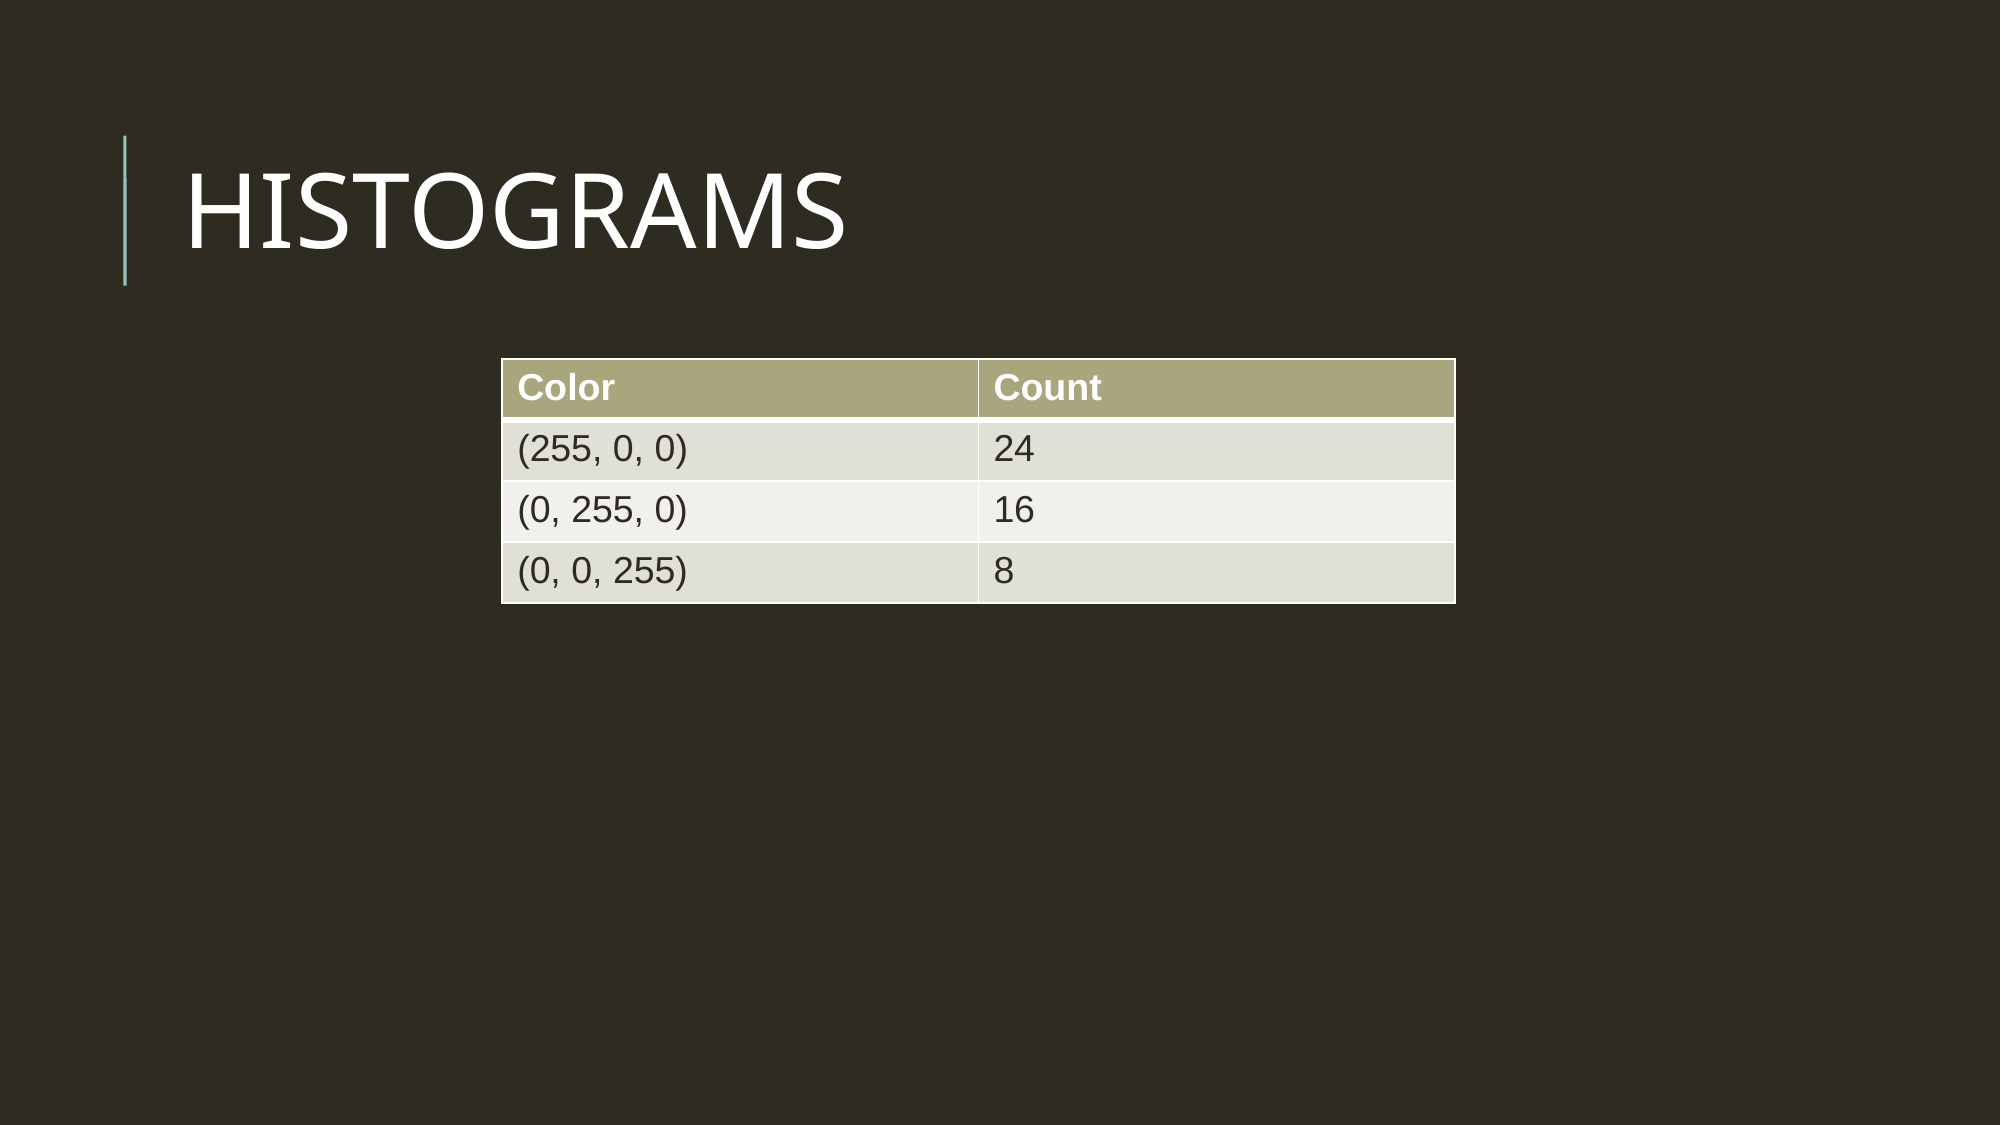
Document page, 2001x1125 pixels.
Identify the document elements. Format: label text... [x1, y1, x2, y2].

table_header Color [503, 360, 978, 417]
table_header Count [979, 360, 1454, 417]
table_cell (255, 0, 0) [503, 423, 978, 480]
table_cell (0, 0, 255) [503, 543, 978, 602]
table_cell 16 [979, 482, 1454, 541]
table_cell 8 [979, 543, 1454, 602]
table_cell 24 [979, 423, 1454, 480]
table_cell (0, 255, 0) [503, 482, 978, 541]
title HISTOGRAMS [168, 96, 1763, 342]
